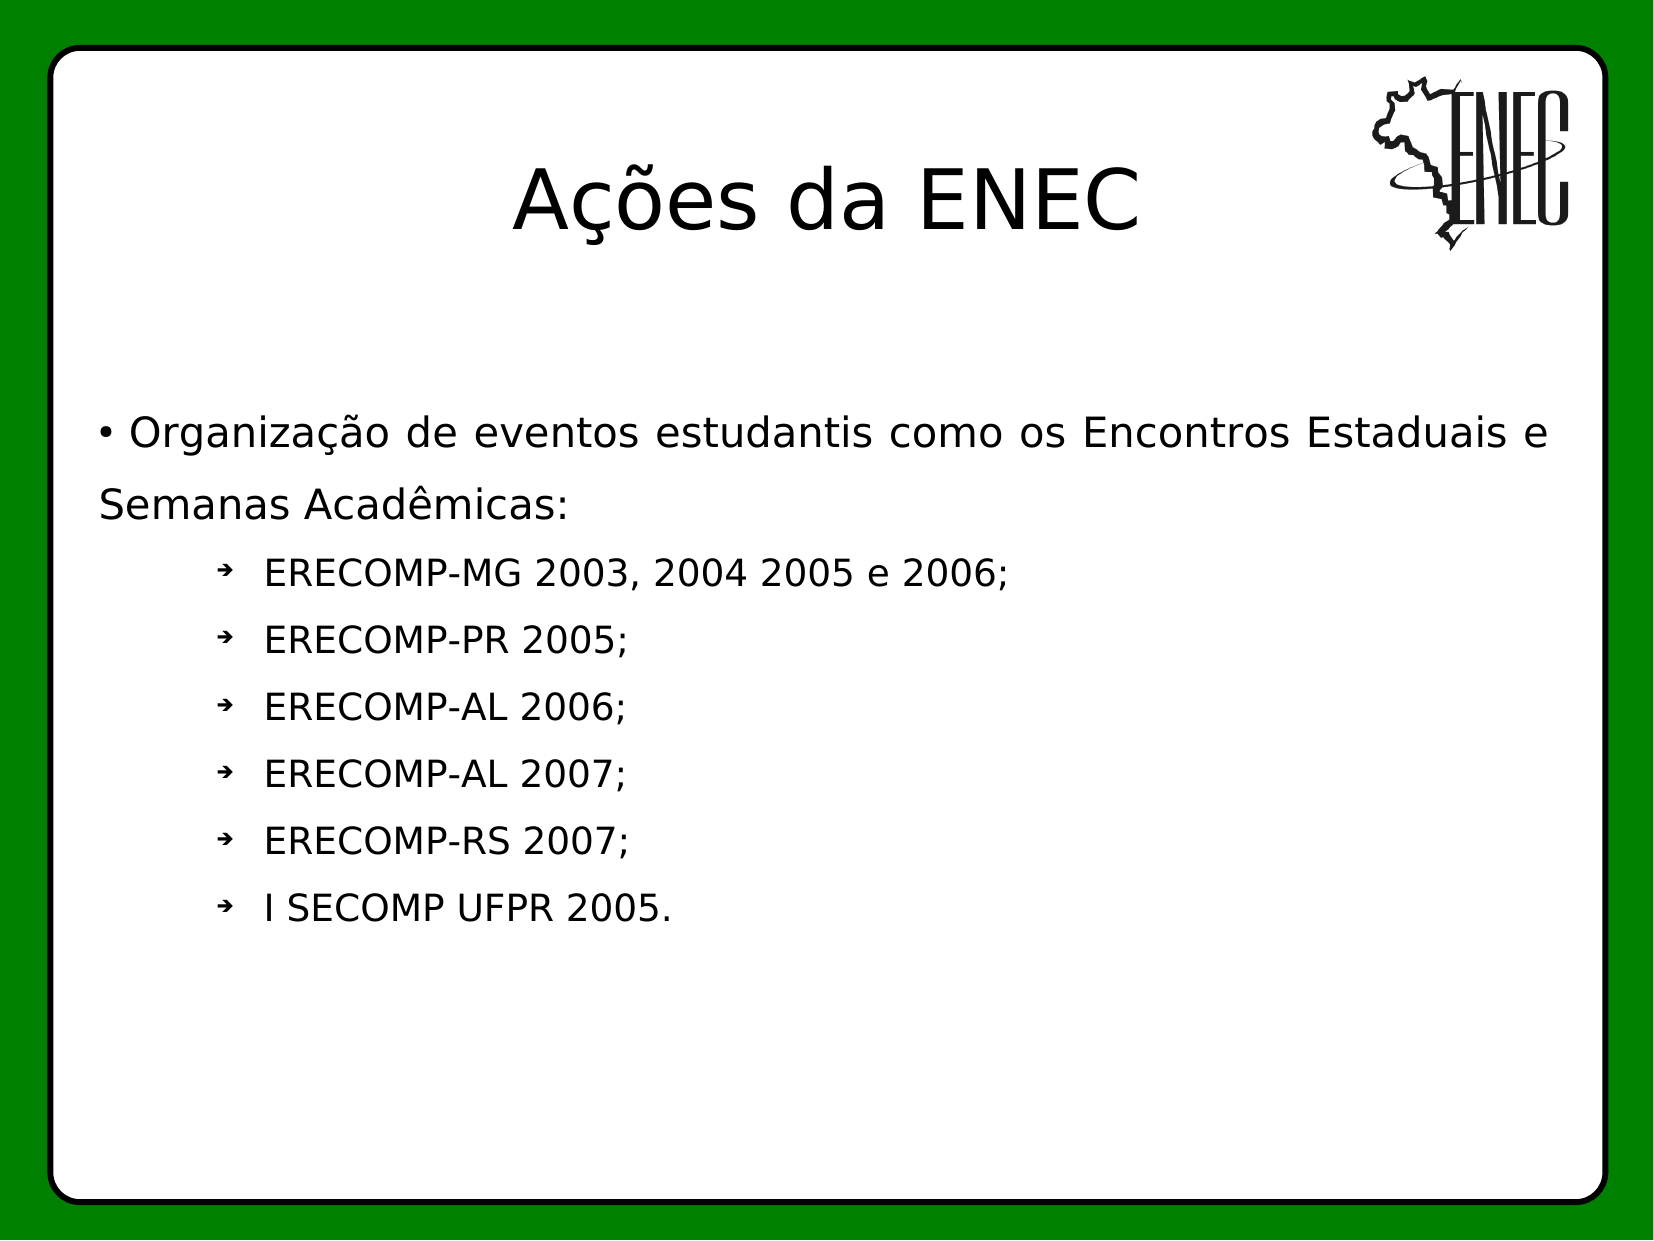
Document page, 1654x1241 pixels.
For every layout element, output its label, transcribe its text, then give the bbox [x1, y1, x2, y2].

picture [1367, 71, 1574, 273]
title Ações da ENEC [121, 97, 1534, 305]
list Organização de eventos estudantis como os Encontros Estaduais e Semanas Acadêmicas: ERECOMP-MG 2003, 2004 2005 e 2006; ERECOMP-PR 2005; ERECOMP-AL 2006; ERECOMP-AL 2007; ERECOMP-RS 2007; I SECOMP UFPR 2005. [98, 384, 1550, 1166]
